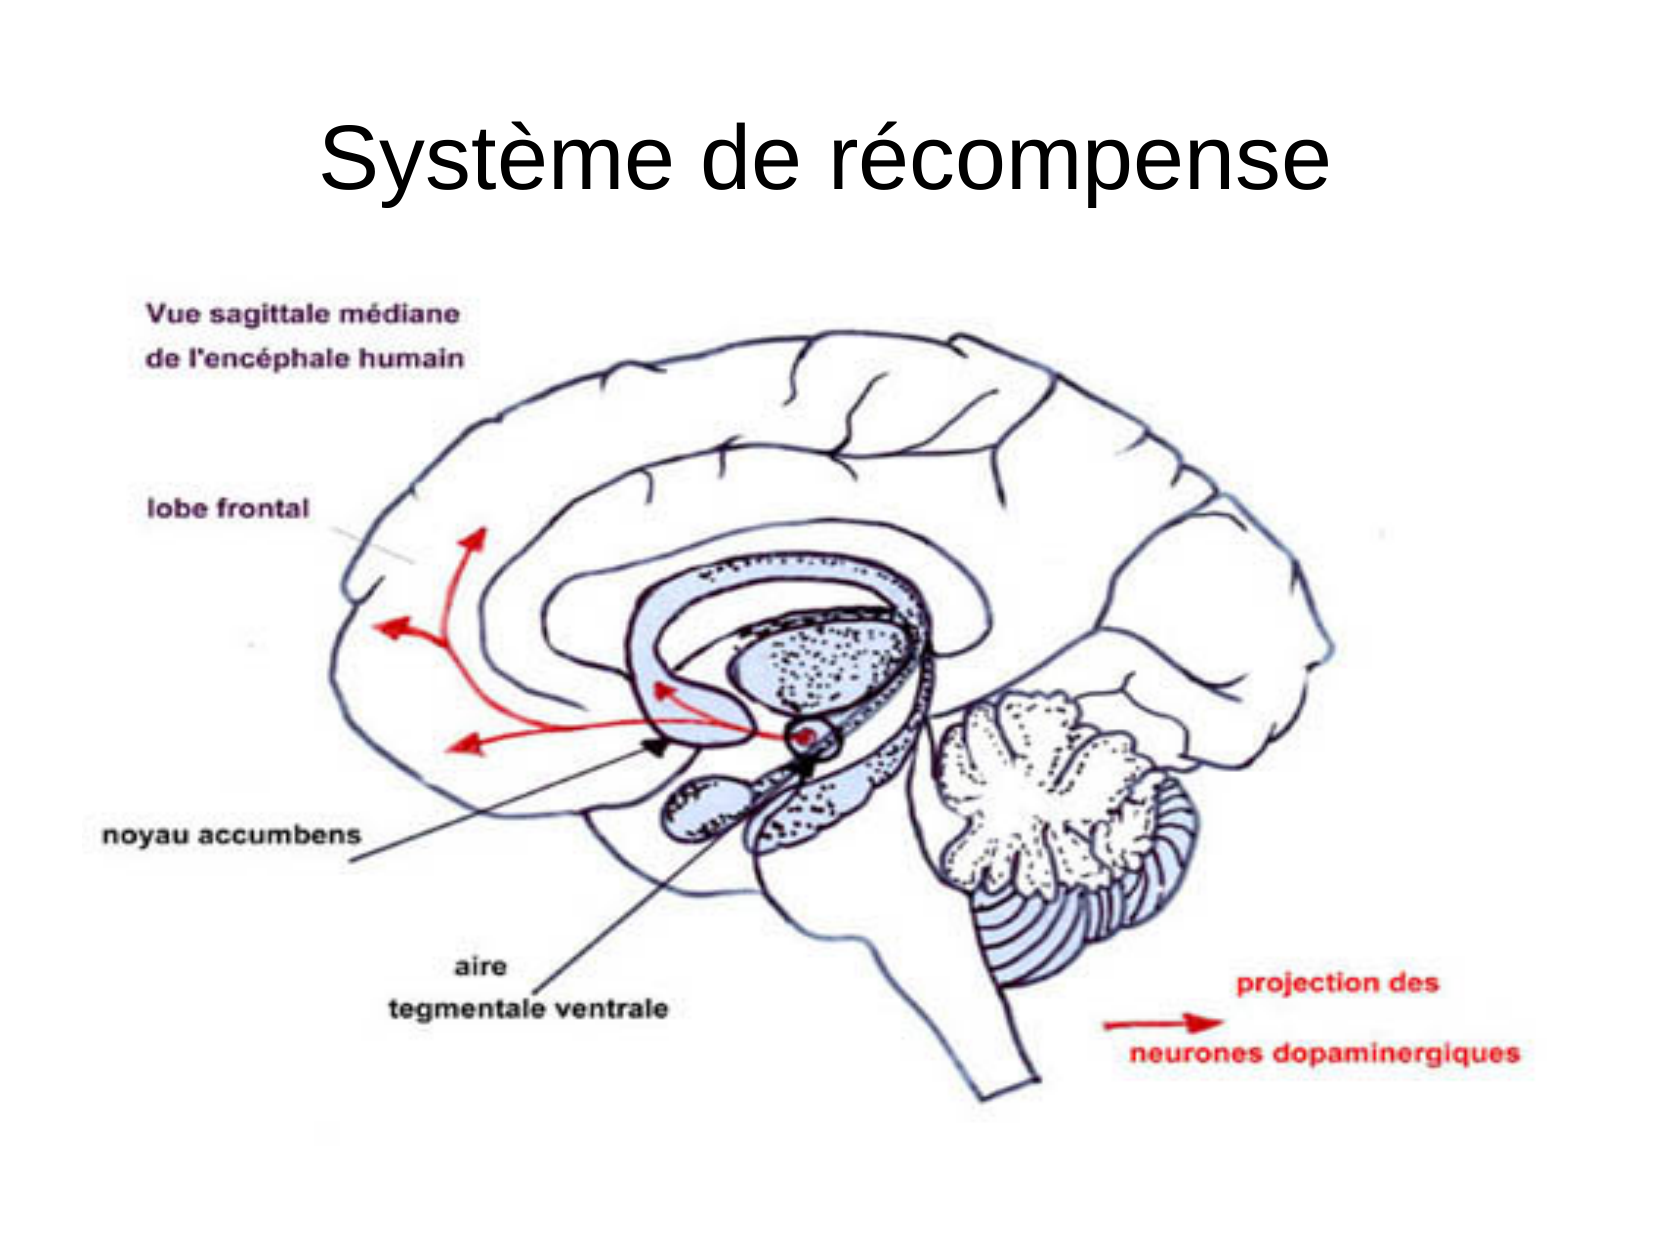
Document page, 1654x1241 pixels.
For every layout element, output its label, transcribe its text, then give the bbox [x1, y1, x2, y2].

picture [82, 256, 1547, 1146]
text_box Système de récompense [82, 49, 1571, 256]
